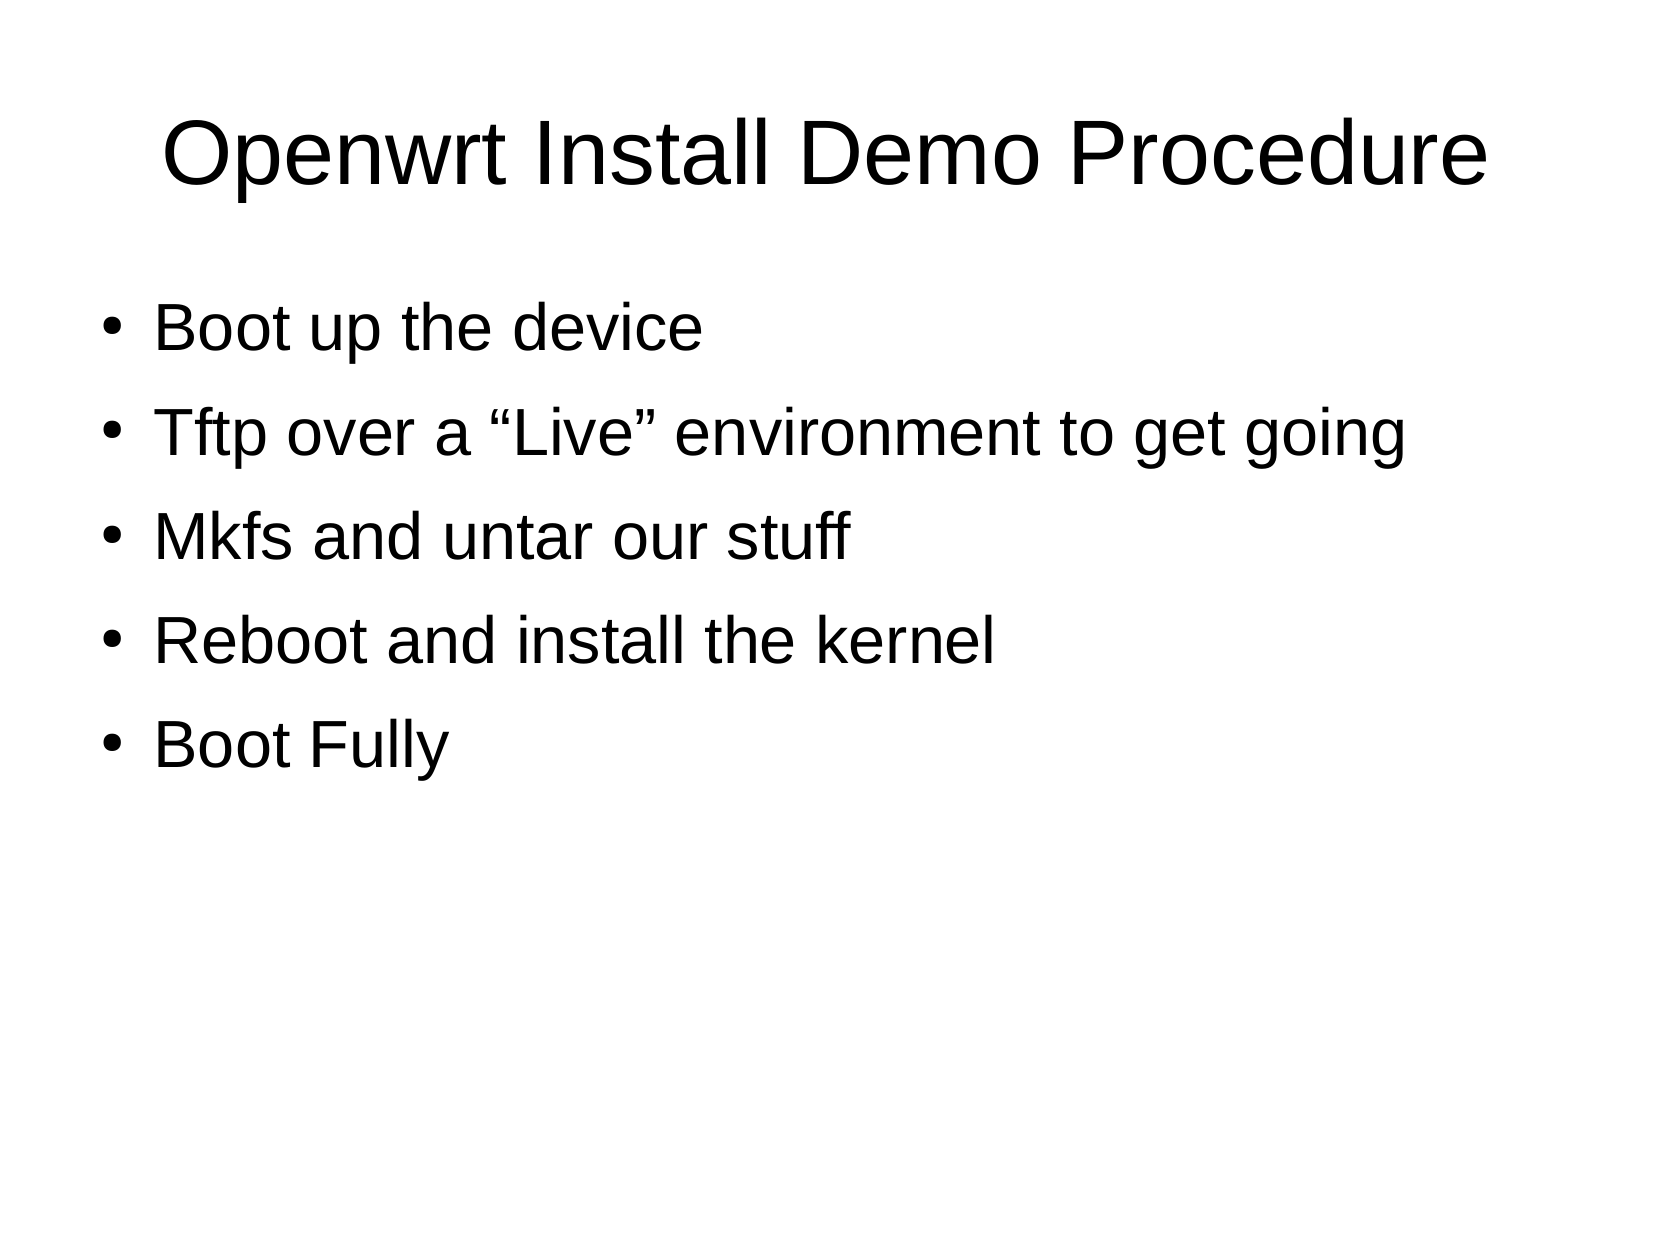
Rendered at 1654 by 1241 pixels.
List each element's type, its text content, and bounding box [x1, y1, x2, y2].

title Openwrt Install Demo Procedure [82, 56, 1571, 250]
list Boot up the device Tftp over a “Live” environment to get going Mkfs and untar our stuff Reboot and install the kernel Boot Fully [82, 290, 1571, 1109]
